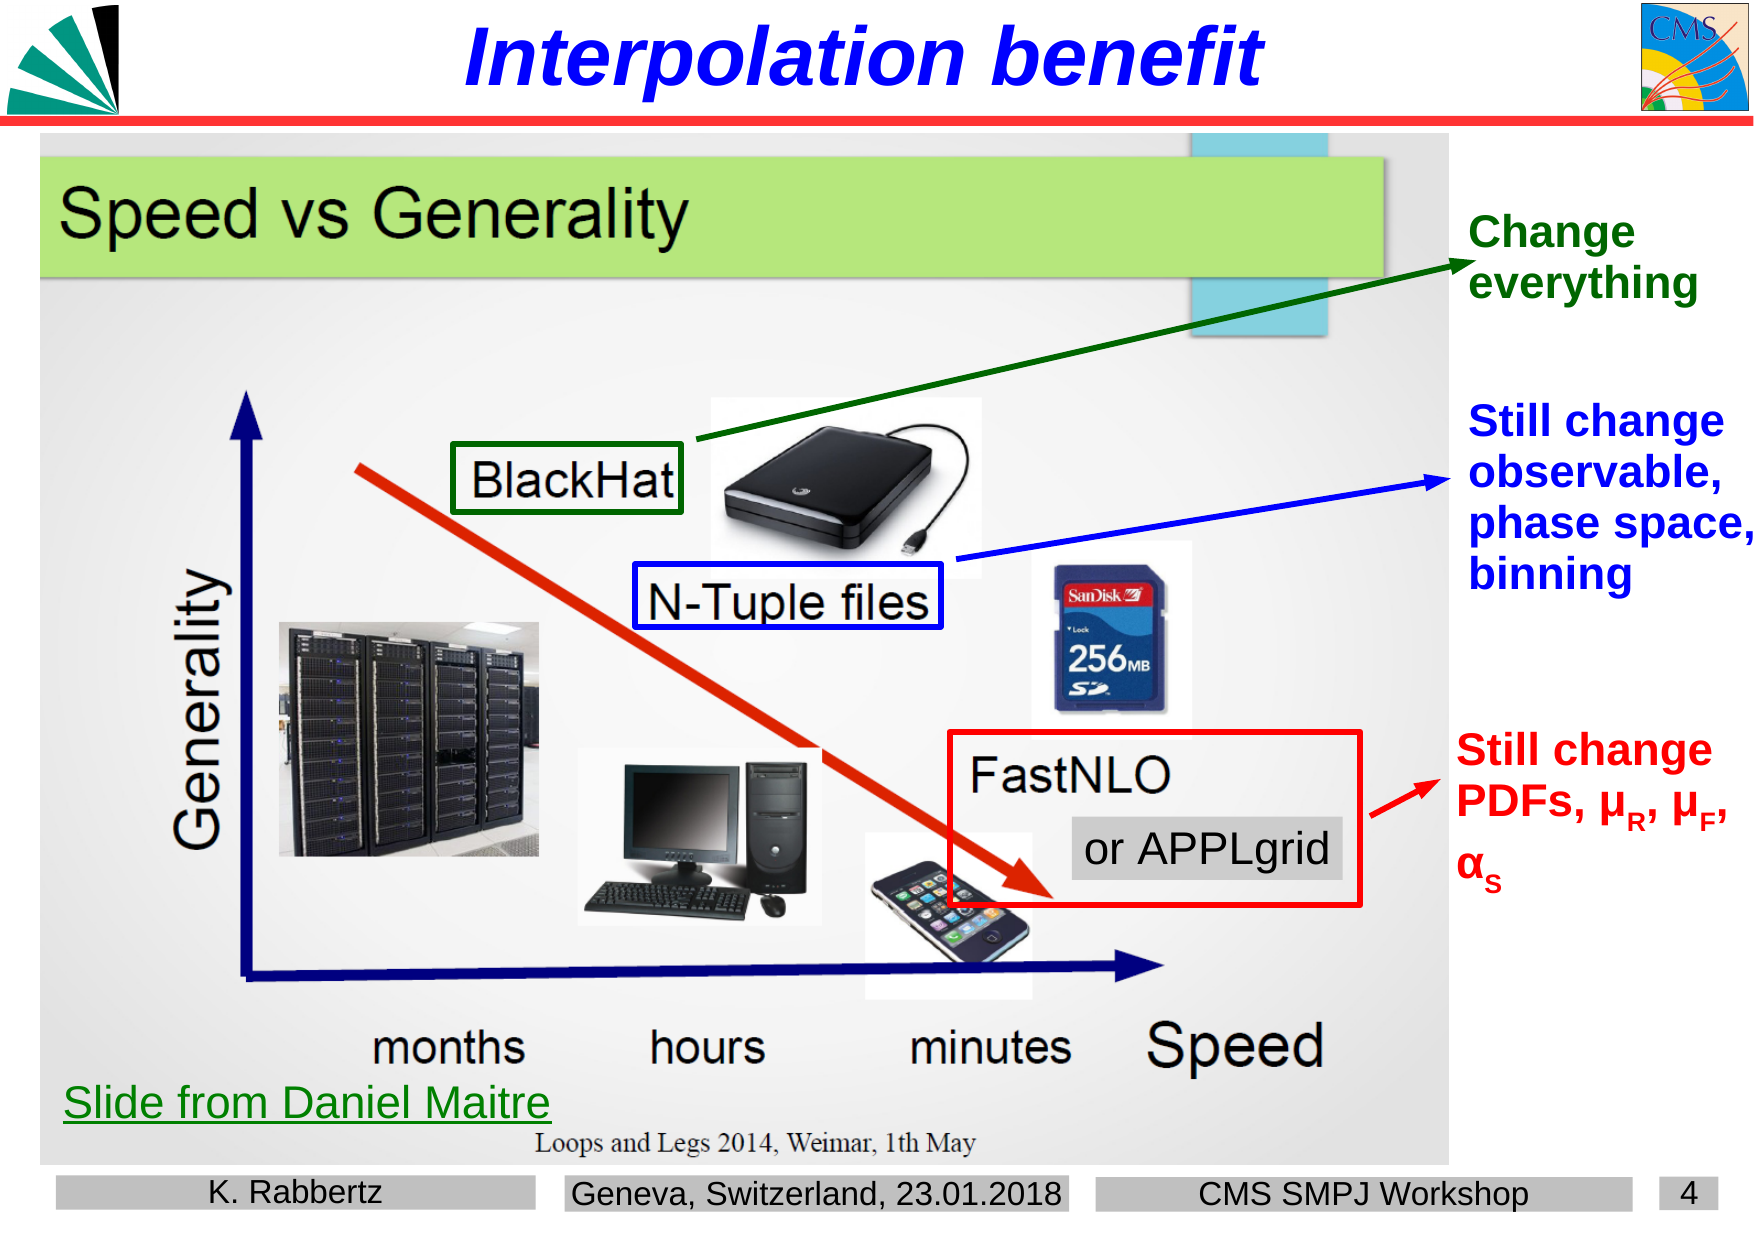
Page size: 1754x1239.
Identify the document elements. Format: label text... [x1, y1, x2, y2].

title Interpolation benefit [123, 0, 1606, 114]
picture [40, 133, 1449, 1165]
picture [1641, 3, 1749, 111]
text_box or APPLgrid [1071, 816, 1341, 880]
text_box Still change observable, phase space, binning [1456, 388, 1754, 606]
text_box Change everything [1456, 200, 1712, 315]
text_box Slide from Daniel Maitre [50, 1071, 564, 1135]
text_box Still change PDFs, μR, μF, αS [1444, 717, 1741, 906]
picture [7, 5, 119, 116]
